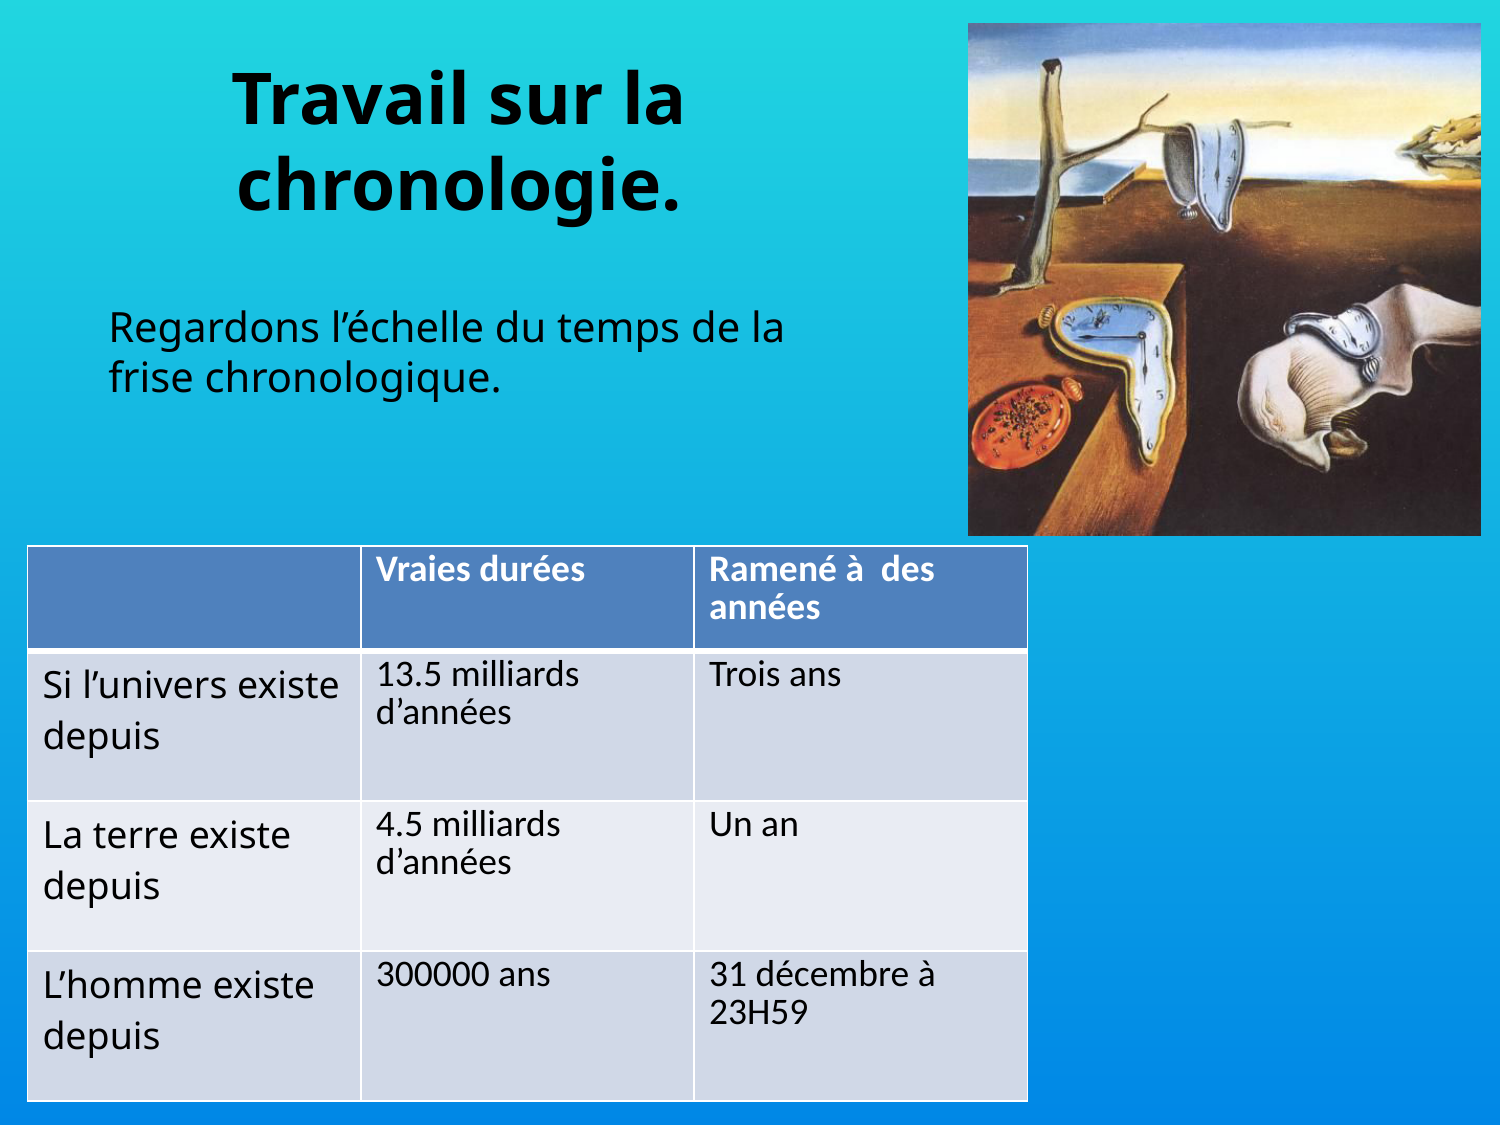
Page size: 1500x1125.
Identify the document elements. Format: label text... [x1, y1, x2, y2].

table_cell L’homme existe depuis [28, 952, 360, 1100]
table_cell Trois ans [695, 654, 1027, 800]
table_cell La terre existe depuis [28, 802, 360, 950]
table_cell Si l’univers existe depuis [28, 654, 360, 800]
table_cell 31 décembre à 23H59 [695, 952, 1027, 1100]
table_header Ramené à des années [695, 547, 1027, 648]
table_header [28, 547, 360, 648]
table_cell Un an [695, 802, 1027, 950]
table_cell 300000 ans [362, 952, 693, 1100]
title Travail sur la chronologie. [75, 45, 844, 233]
table_header Vraies durées [362, 547, 693, 648]
table_cell 4.5 milliards d’années [362, 802, 693, 950]
picture [0, 23, 1500, 535]
text_box Regardons l’échelle du temps de la frise chronologique. [93, 292, 832, 408]
table_cell 13.5 milliards d’années [362, 654, 693, 800]
